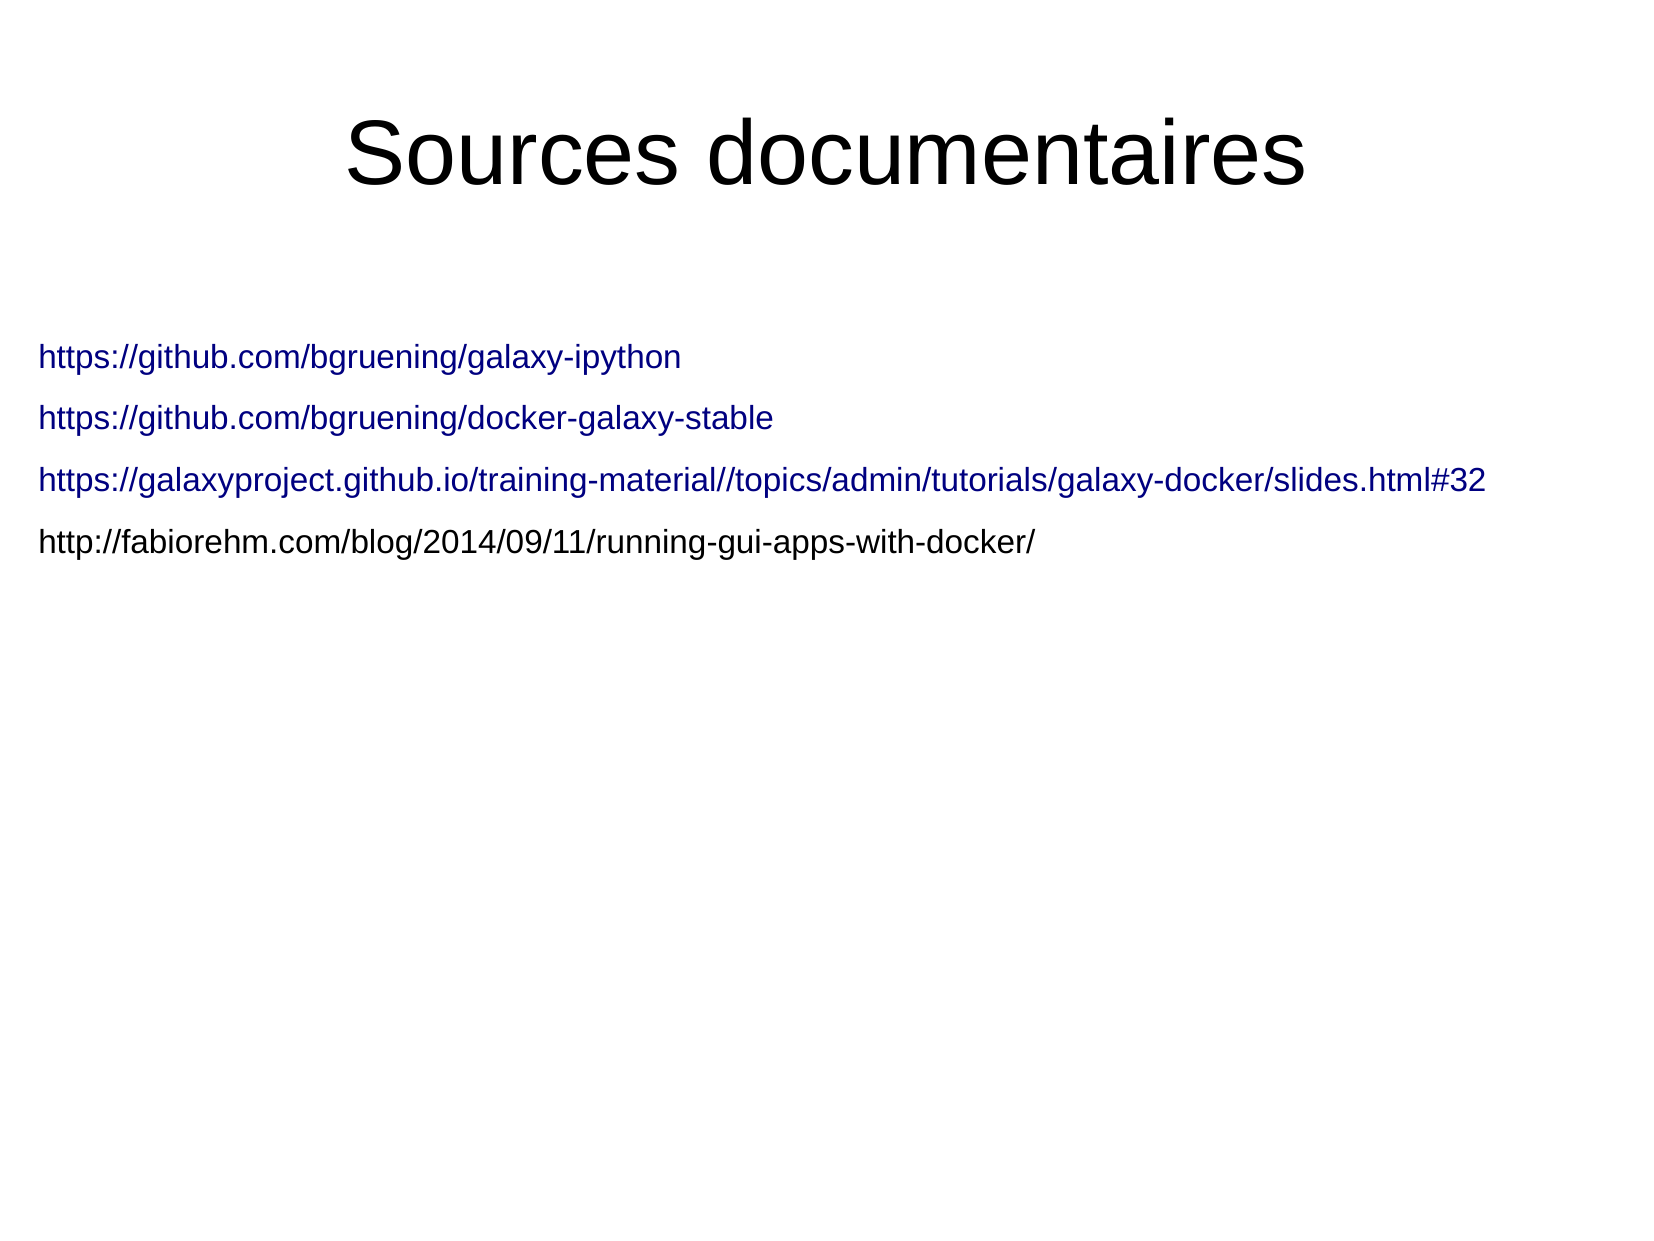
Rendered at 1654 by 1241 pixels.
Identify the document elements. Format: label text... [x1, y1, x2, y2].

text_box https://github.com/bgruening/galaxy-ipython https://github.com/bgruening/docker-galaxy-stable https://galaxyproject.github.io/training-material//topics/admin/tutorials/galaxy-docker/slides.html#32 http://fabiorehm.com/blog/2014/09/11/running-gui-apps-with-docker/ [23, 330, 1642, 612]
title Sources documentaires [82, 49, 1571, 257]
